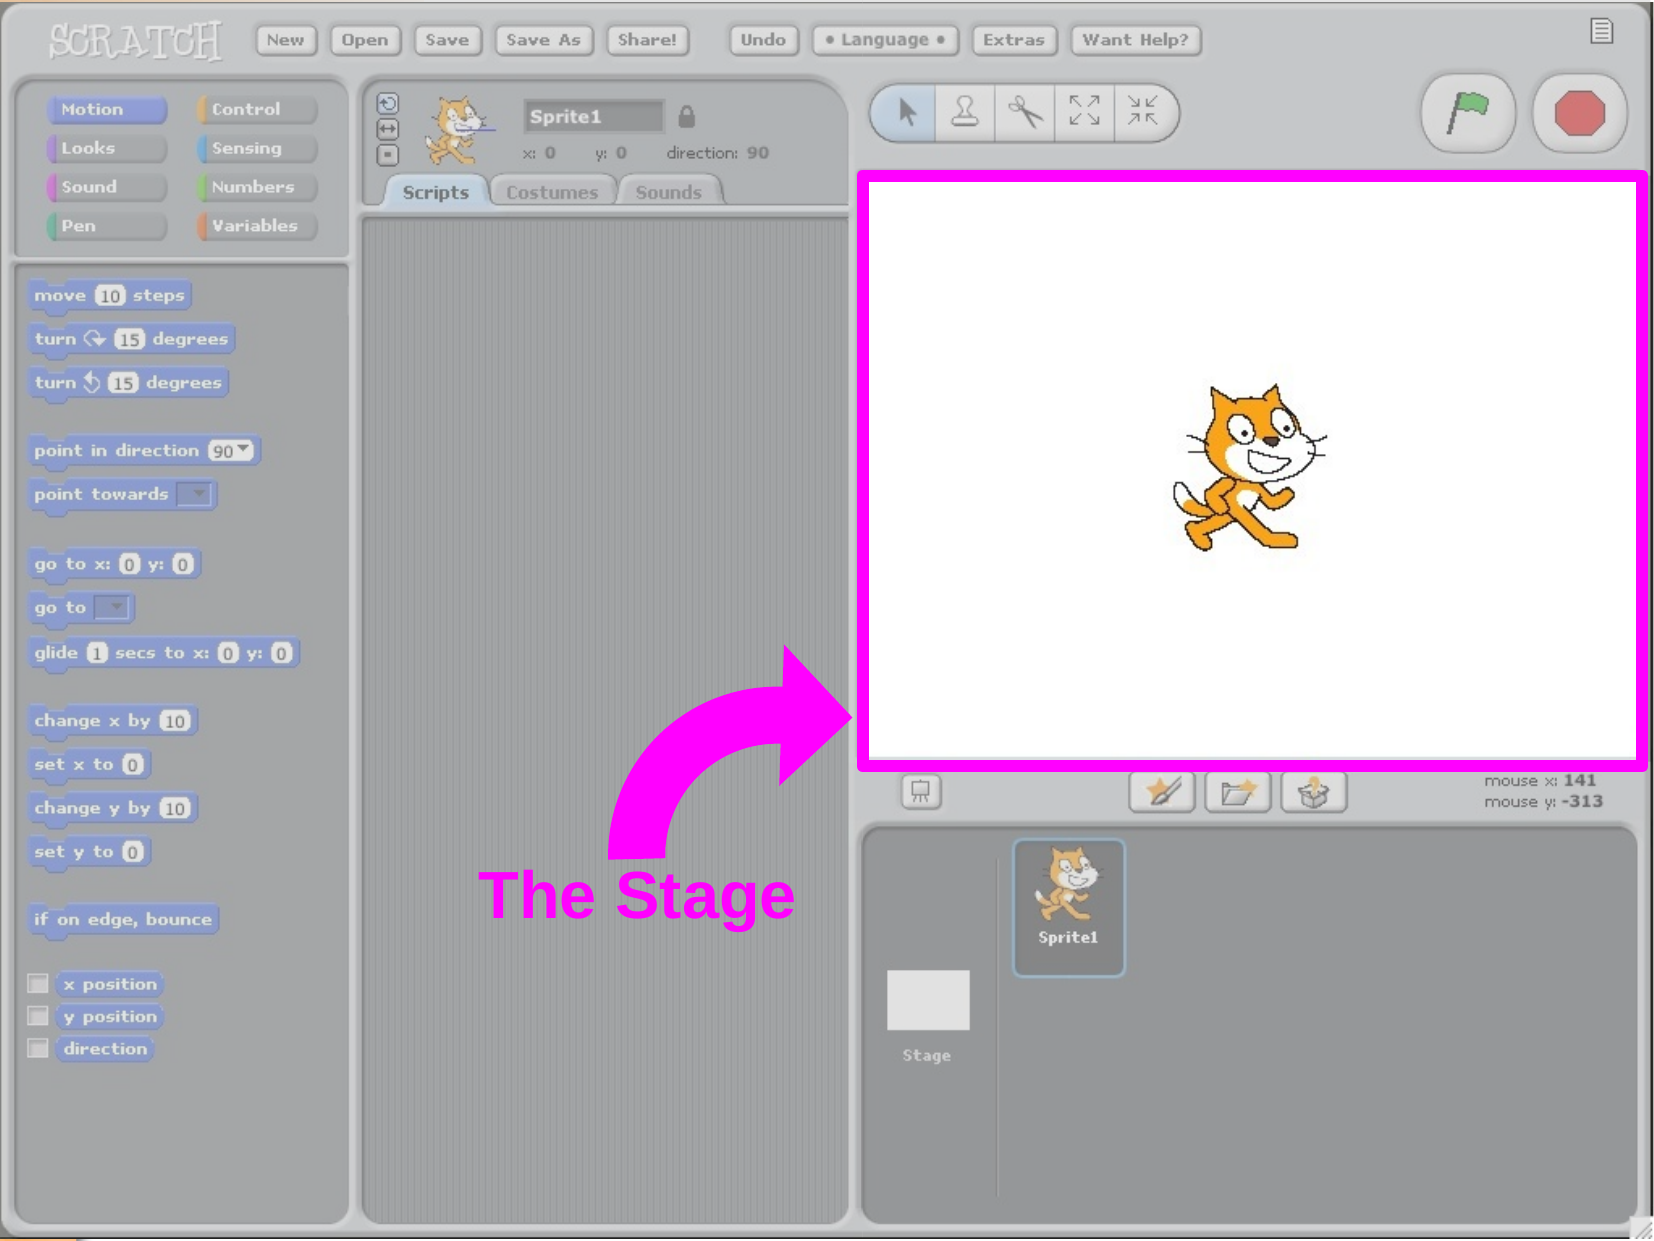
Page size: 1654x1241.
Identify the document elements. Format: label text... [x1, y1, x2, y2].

text_box The Stage [399, 850, 812, 940]
picture [869, 182, 1636, 760]
text_box [0, 0, 1651, 1238]
picture [0, 2, 1654, 1241]
